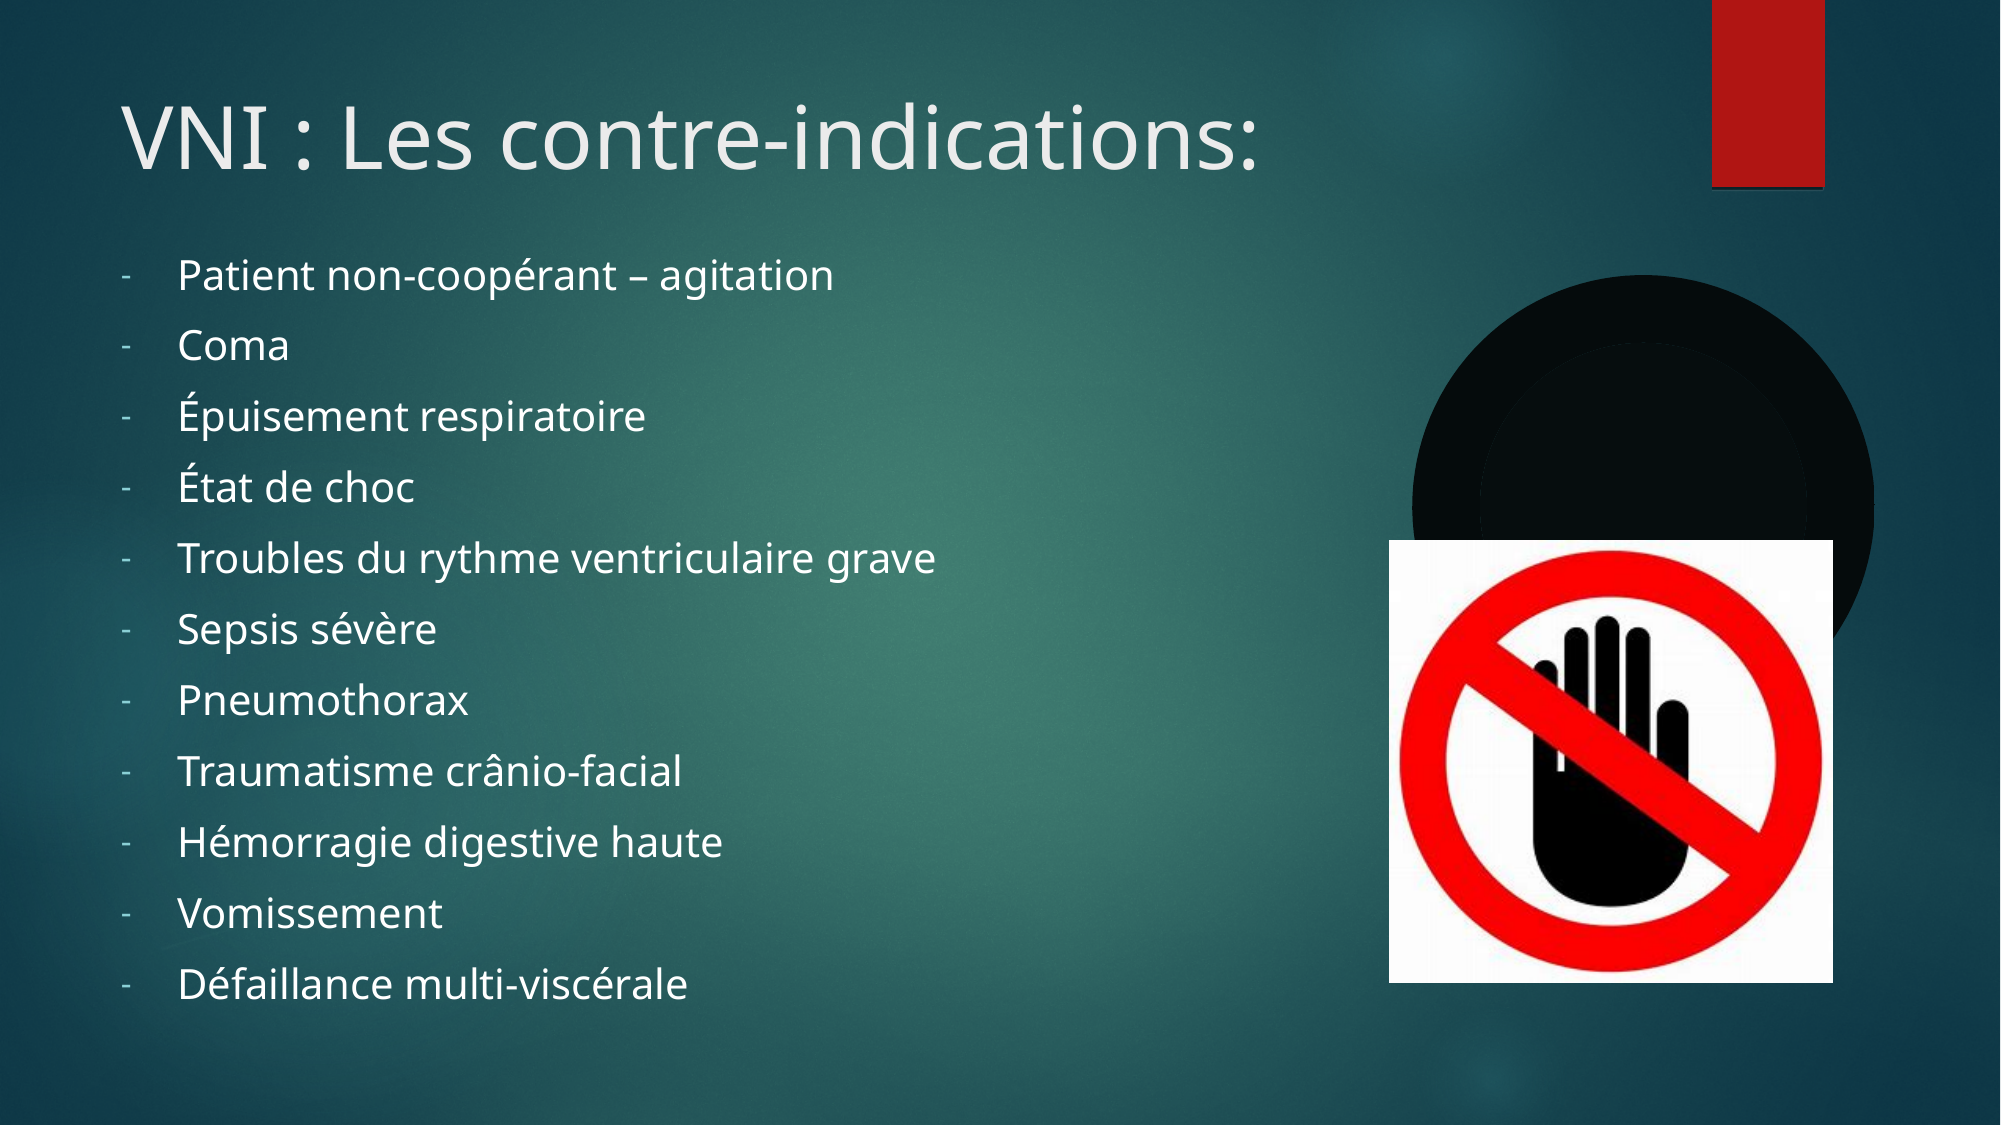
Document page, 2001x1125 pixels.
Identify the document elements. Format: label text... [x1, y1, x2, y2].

list Patient non-coopérant – agitation Coma Épuisement respiratoire État de choc Troubles du rythme ventriculaire grave Sepsis sévère Pneumothorax Traumatisme crânio-facial Hémorragie digestive haute Vomissement Défaillance multi-viscérale [105, 240, 1649, 1026]
title VNI : Les contre-indications: [106, 74, 1649, 240]
picture [1389, 540, 1833, 983]
